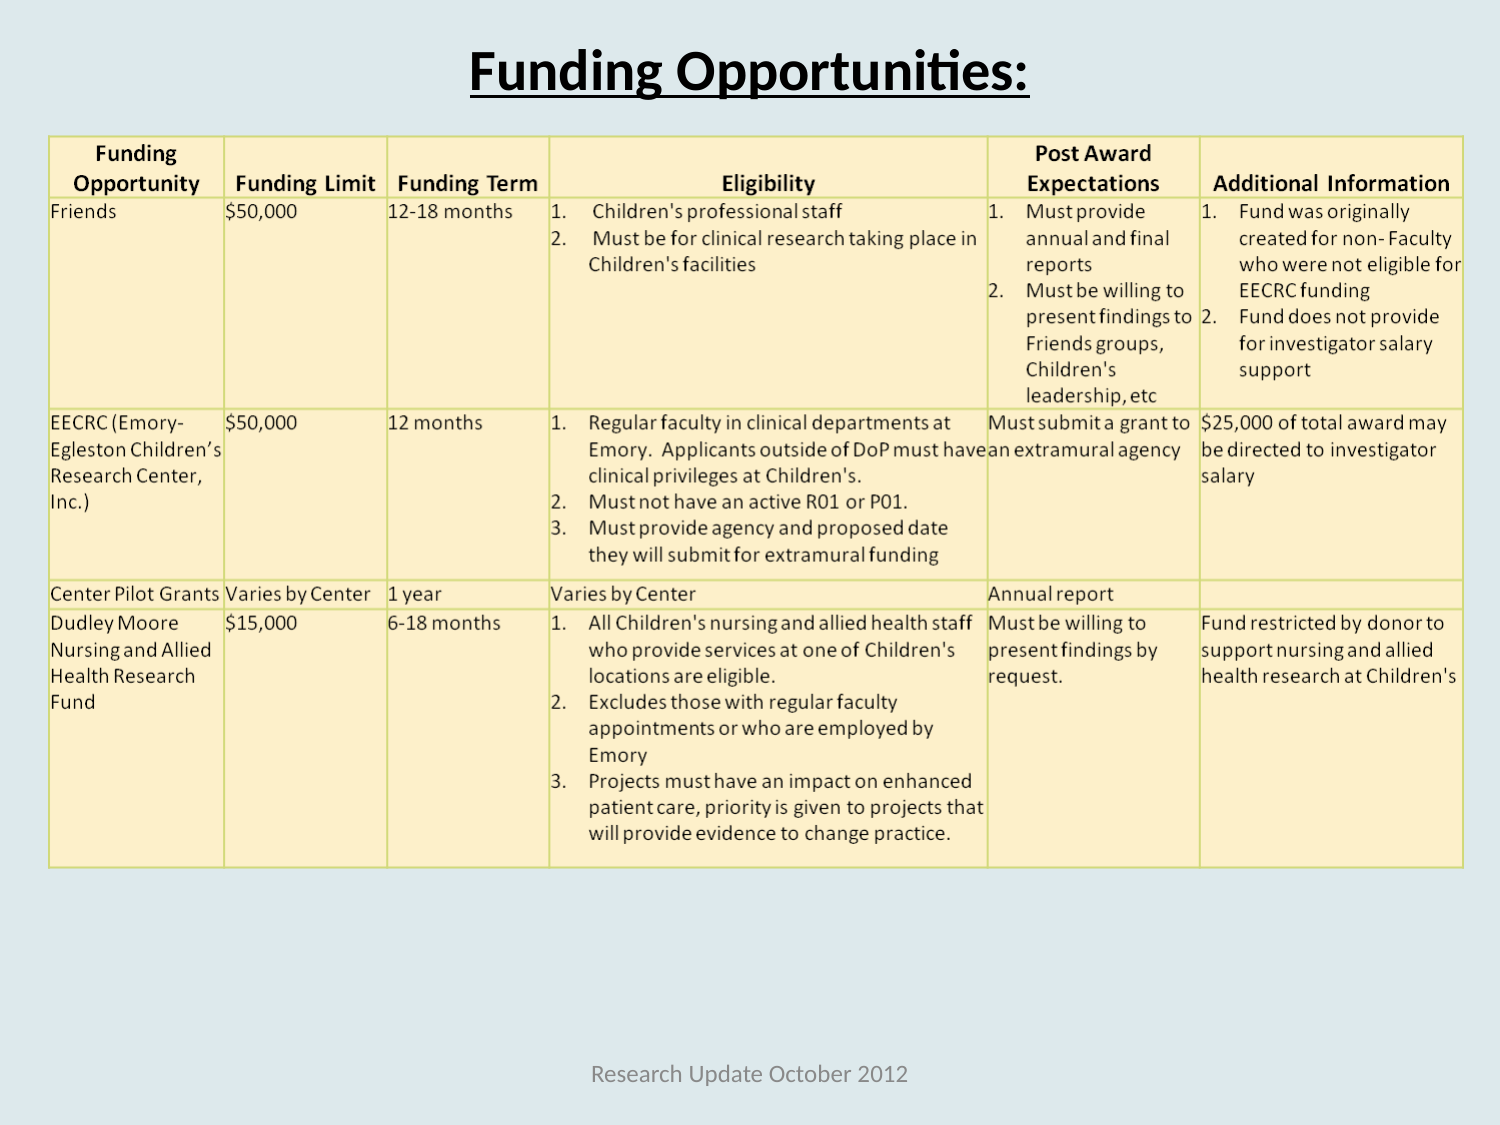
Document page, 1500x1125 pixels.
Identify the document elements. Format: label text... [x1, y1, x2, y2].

text_box Funding Opportunities: [75, 24, 1426, 118]
text_box Research Update October 2012 [512, 1042, 988, 1103]
picture [37, 126, 1475, 881]
